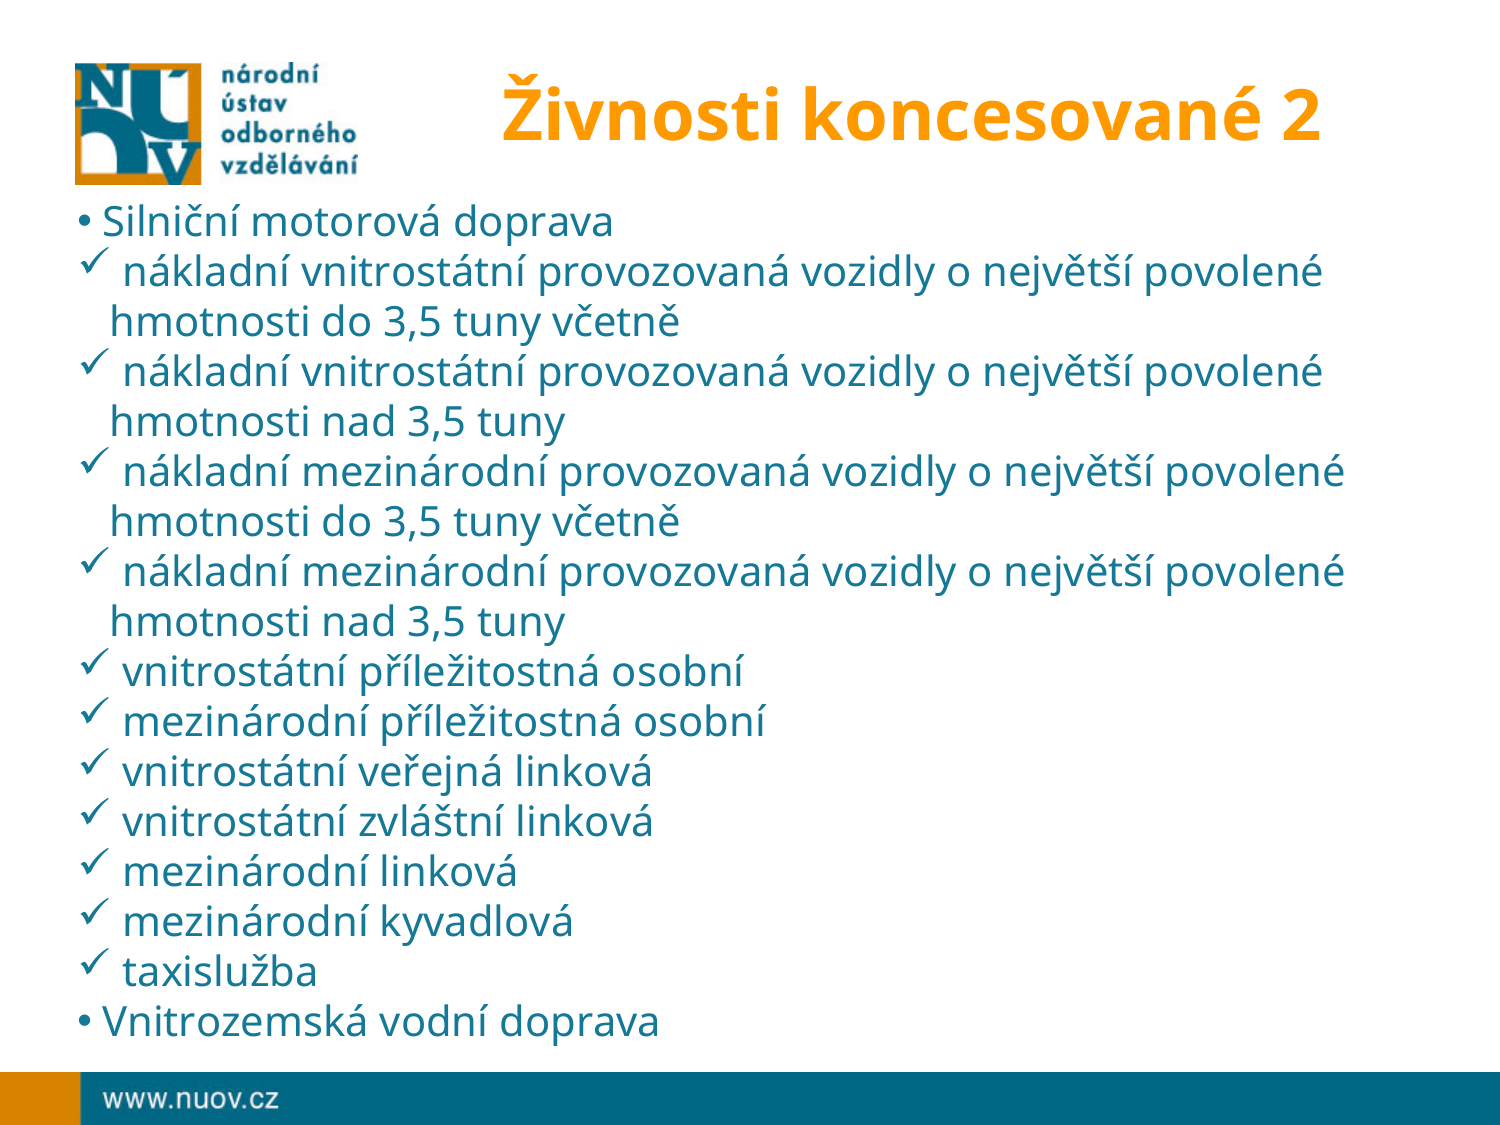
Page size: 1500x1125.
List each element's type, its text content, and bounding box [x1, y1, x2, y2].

text_box [0, 1072, 1500, 1125]
title Živnosti koncesované 2 [399, 37, 1425, 187]
text_box Silniční motorová doprava nákladní vnitrostátní provozovaná vozidly o největší povolené hmotnosti do 3,5 tuny včetně nákladní vnitrostátní provozovaná vozidly o největší povolené hmotnosti nad 3,5 tuny nákladní mezinárodní provozovaná vozidly o největší povolené hmotnosti do 3,5 tuny včetně nákladní mezinárodní provozovaná vozidly o největší povolené hmotnosti nad 3,5 tuny vnitrostátní příležitostná osobní mezinárodní příležitostná osobní vnitrostátní veřejná linková vnitrostátní zvláštní linková mezinárodní linková mezinárodní kyvadlová taxislužba Vnitrozemská vodní doprava [62, 187, 1500, 1053]
text_box [75, 62, 358, 185]
